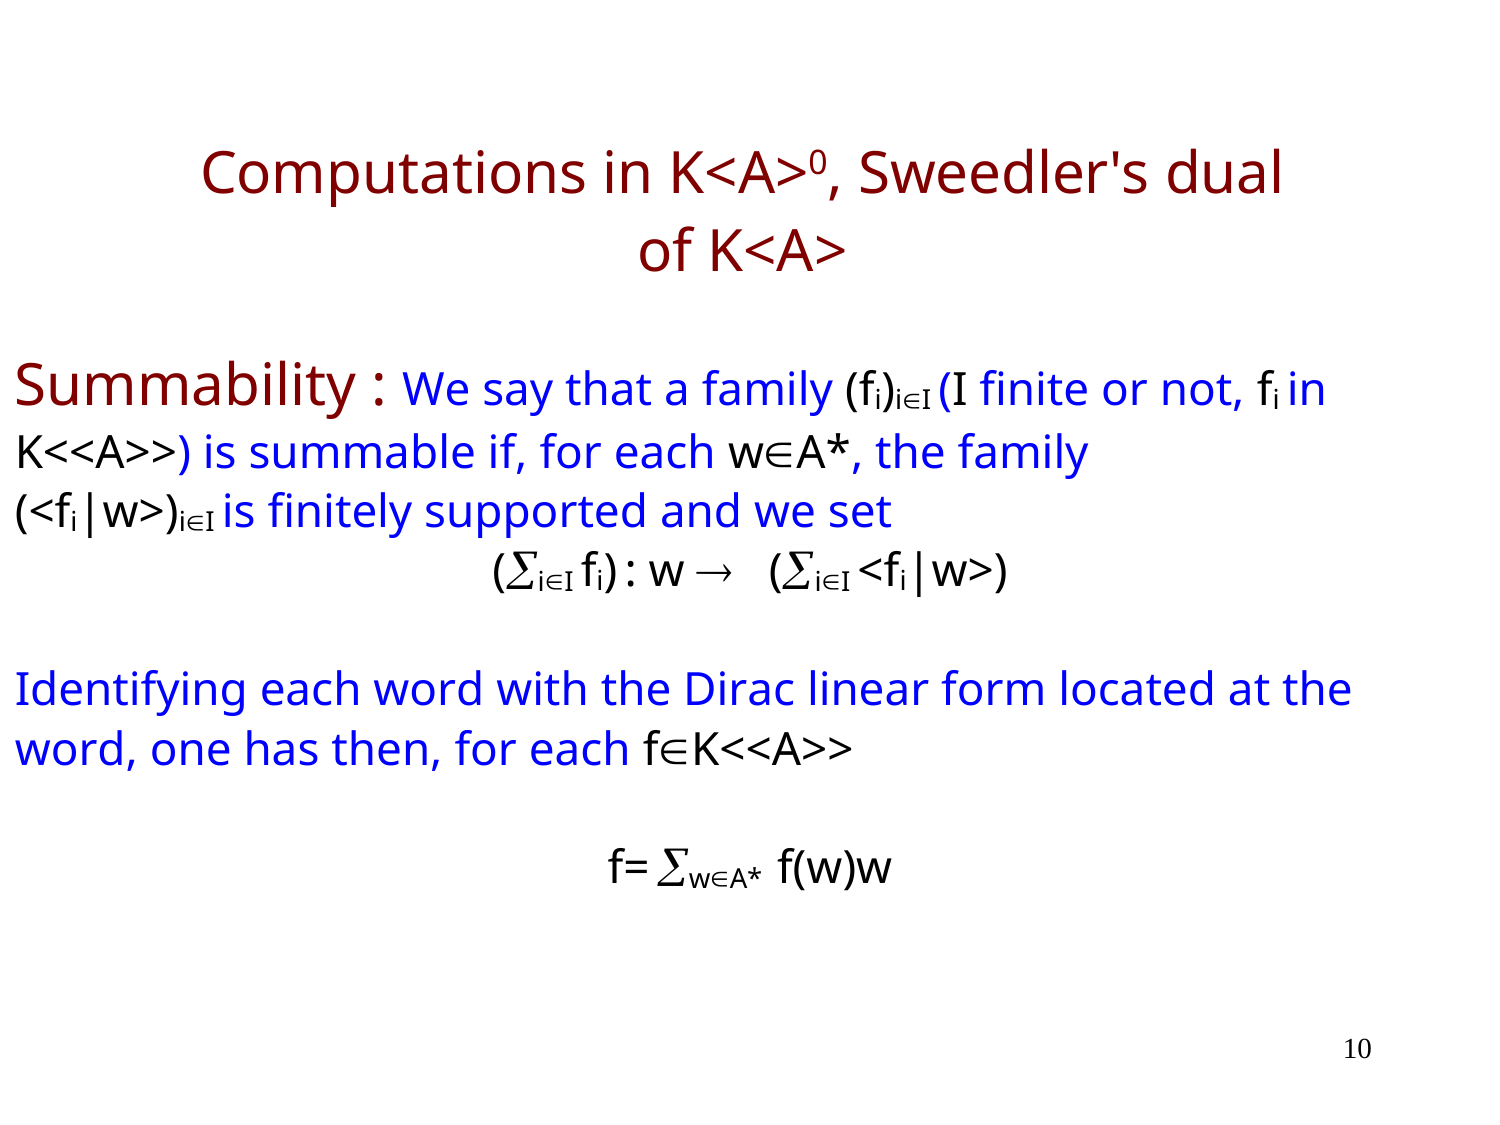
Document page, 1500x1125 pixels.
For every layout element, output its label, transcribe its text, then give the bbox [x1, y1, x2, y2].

text_box Computations in K<A>0, Sweedler's dual of K<A> Summability : We say that a family (fi)iI (I finite or not, fi in K<<A>>) is summable if, for each wA*, the family (<fi|w>)iI is finitely supported and we set (iI fi) : w  (iI <fi|w>) Identifying each word with the Dirac linear form located at the word, one has then, for each fK<<A>> f= wA* f(w)w [0, 124, 1500, 977]
chart [690, 531, 809, 591]
